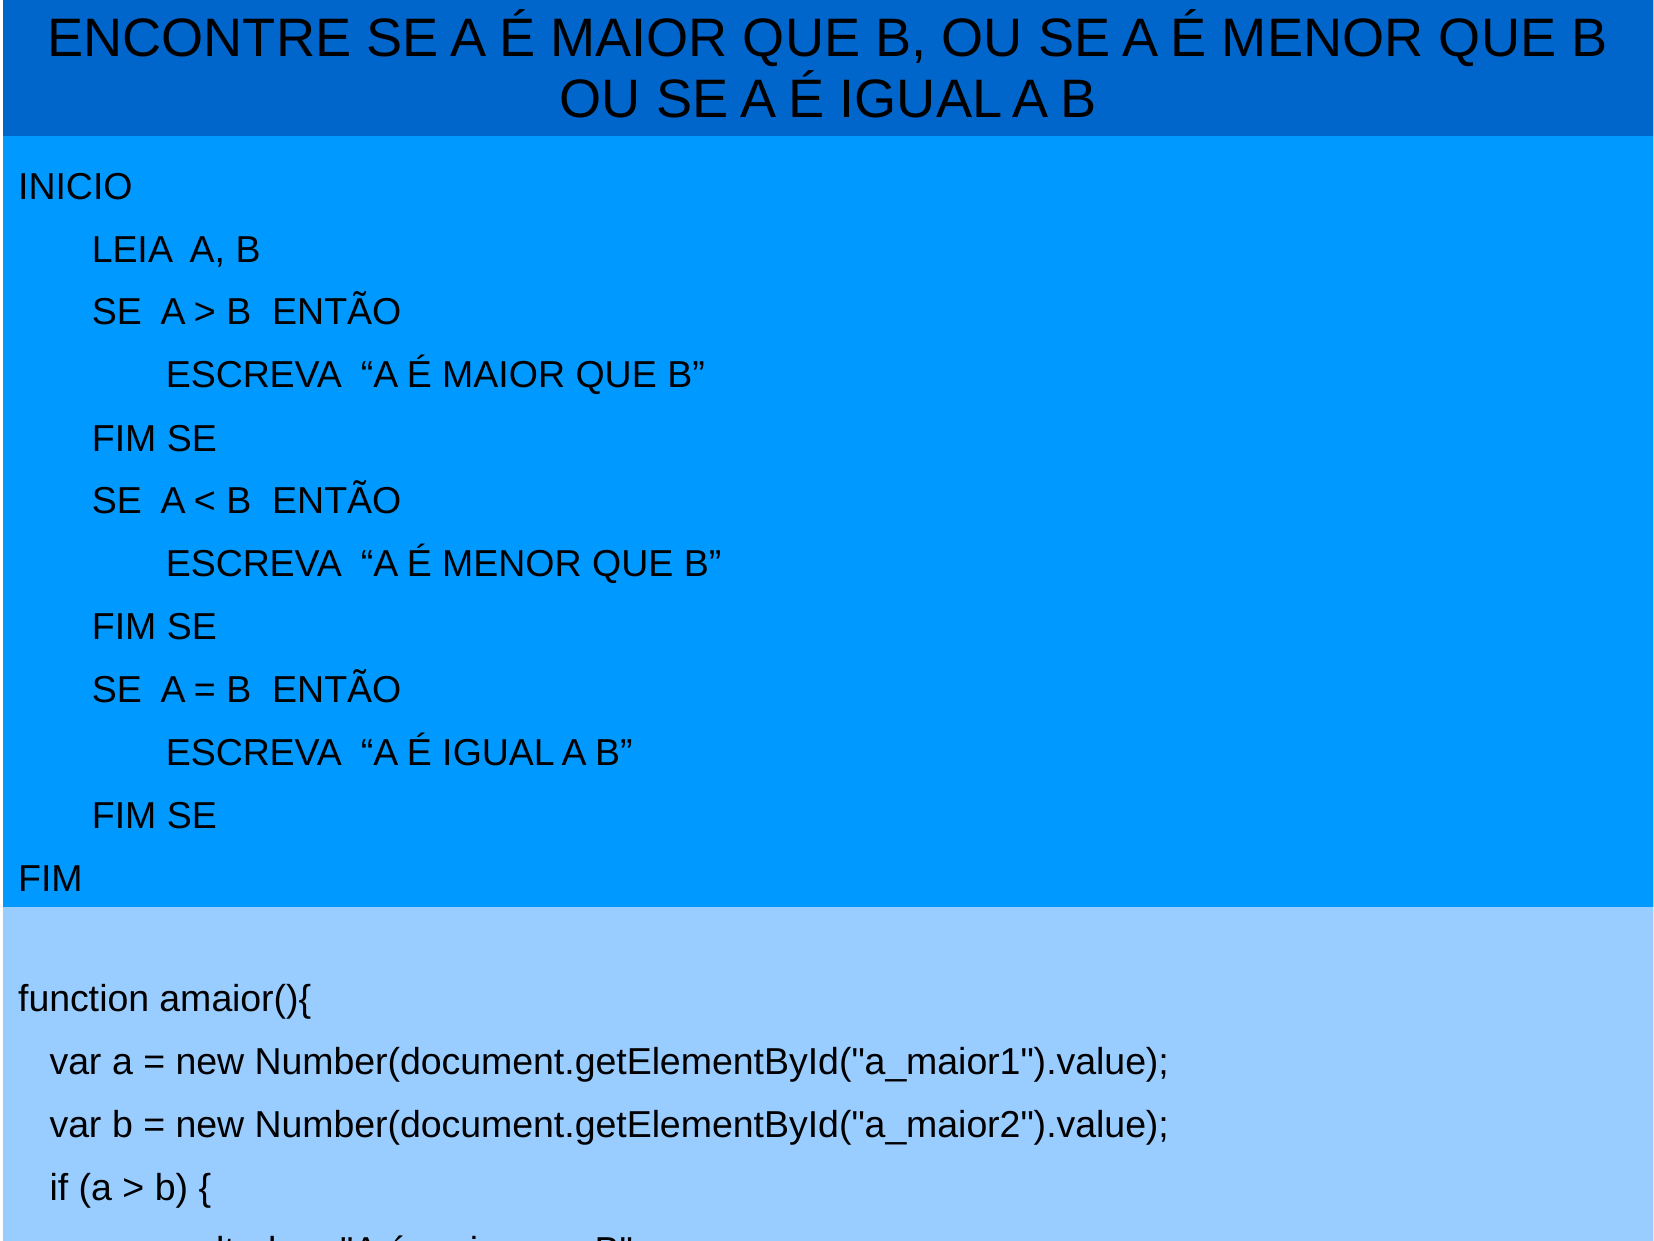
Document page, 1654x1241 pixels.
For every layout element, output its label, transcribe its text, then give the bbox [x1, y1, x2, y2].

table_header ENCONTRE SE A É MAIOR QUE B, OU SE A É MENOR QUE B OU SE A É IGUAL A B [3, 0, 1654, 136]
table_cell INICIO LEIA A, B SE A > B ENTÃO ESCREVA “A É MAIOR QUE B” FIM SE SE A < B ENTÃO ESCREVA “A É MENOR QUE B” FIM SE SE A = B ENTÃO ESCREVA “A É IGUAL A B” FIM SE FIM [3, 136, 1654, 907]
table_cell function amaior(){ var a = new Number(document.getElementById("a_maior1").value); var b = new Number(document.getElementById("a_maior2").value); if (a > b) { var resultado = "A é maior que B"; } else if (a < b) { var resultado = "A é menor que B"; } else { var resultado = "A é igual a B"; } document.getElementById("r_amaior").value = resultado; } [3, 907, 1654, 1241]
